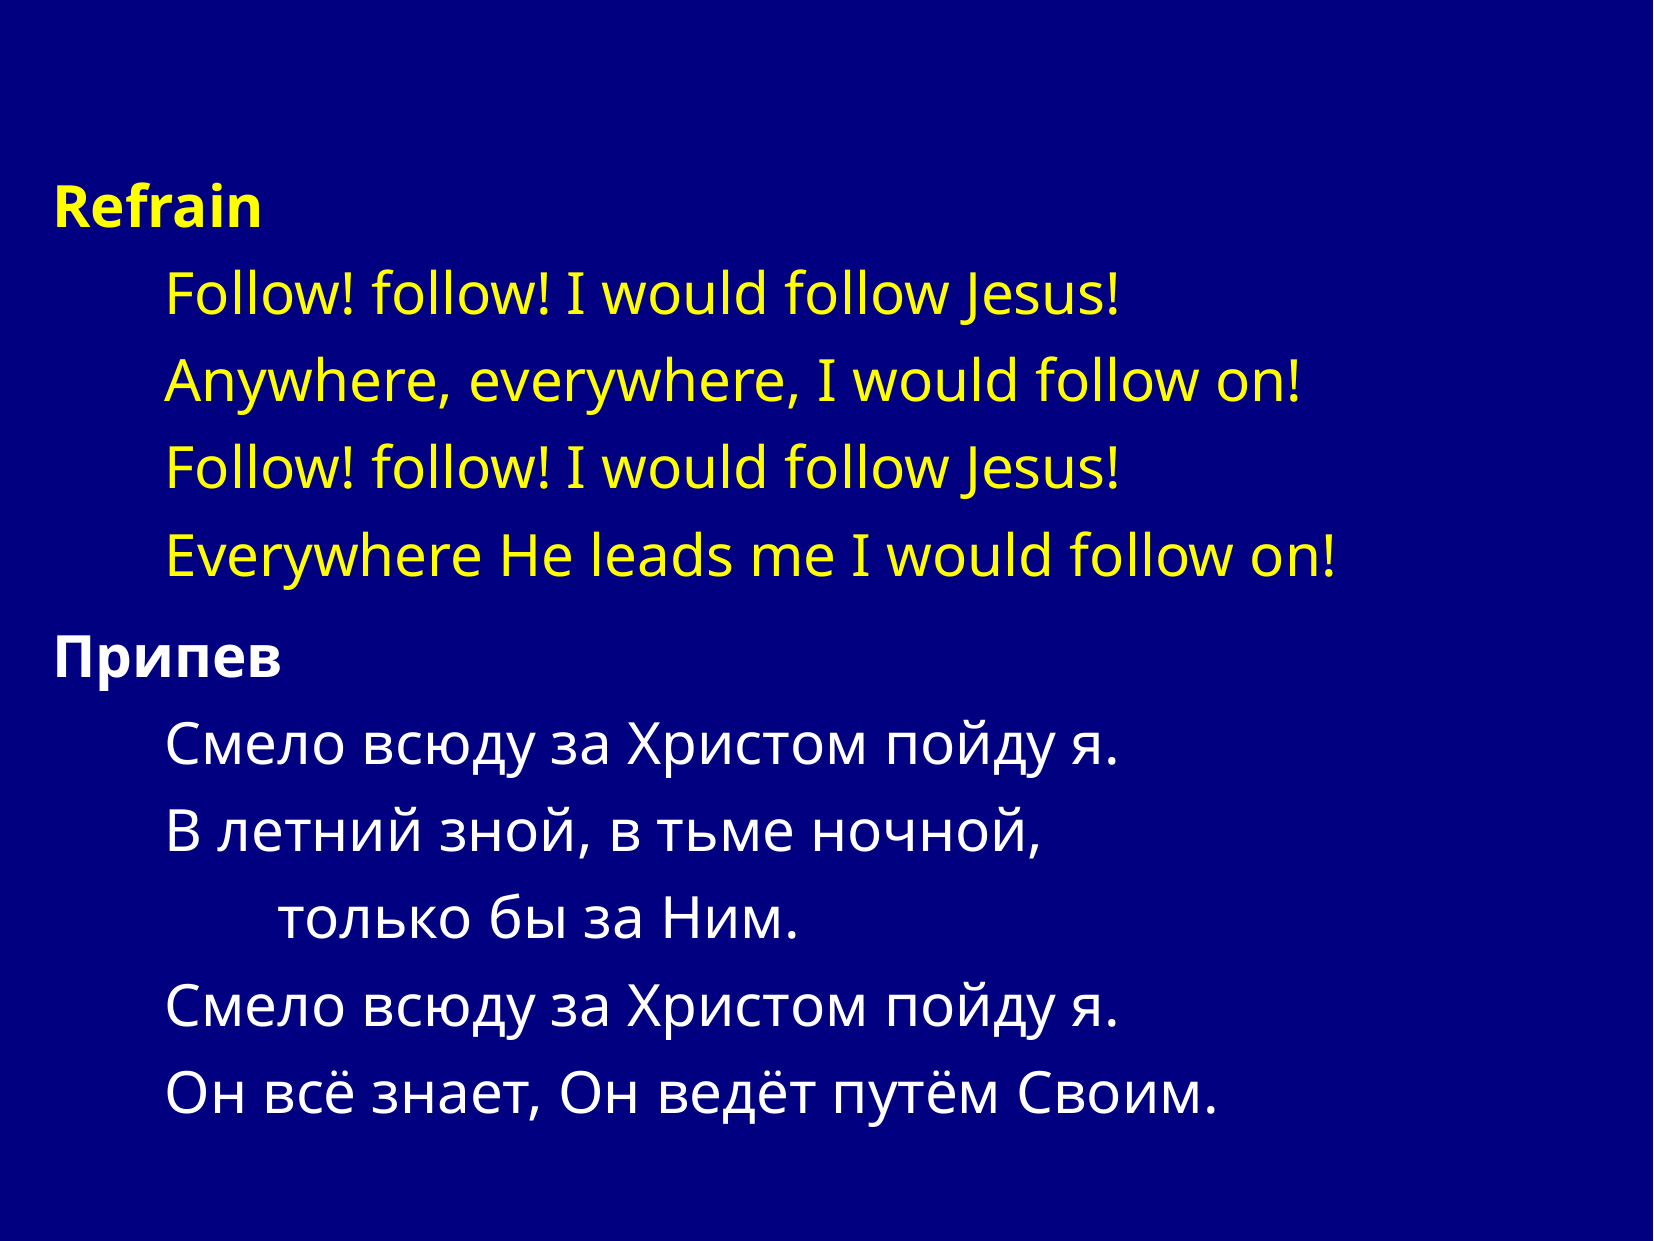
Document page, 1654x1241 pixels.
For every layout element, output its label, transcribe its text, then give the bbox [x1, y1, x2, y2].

text_box Refrain Follow! follow! I would follow Jesus! Anywhere, everywhere, I would follow on! Follow! follow! I would follow Jesus! Everywhere He leads me I would follow on! [37, 150, 1651, 600]
text_box Припев Смело всюду за Христом пойду я. В летний зной, в тьме ночной, только бы за Ним. Смело всюду за Христом пойду я. Он всё знает, Он ведёт путём Своим. [37, 600, 1651, 1163]
